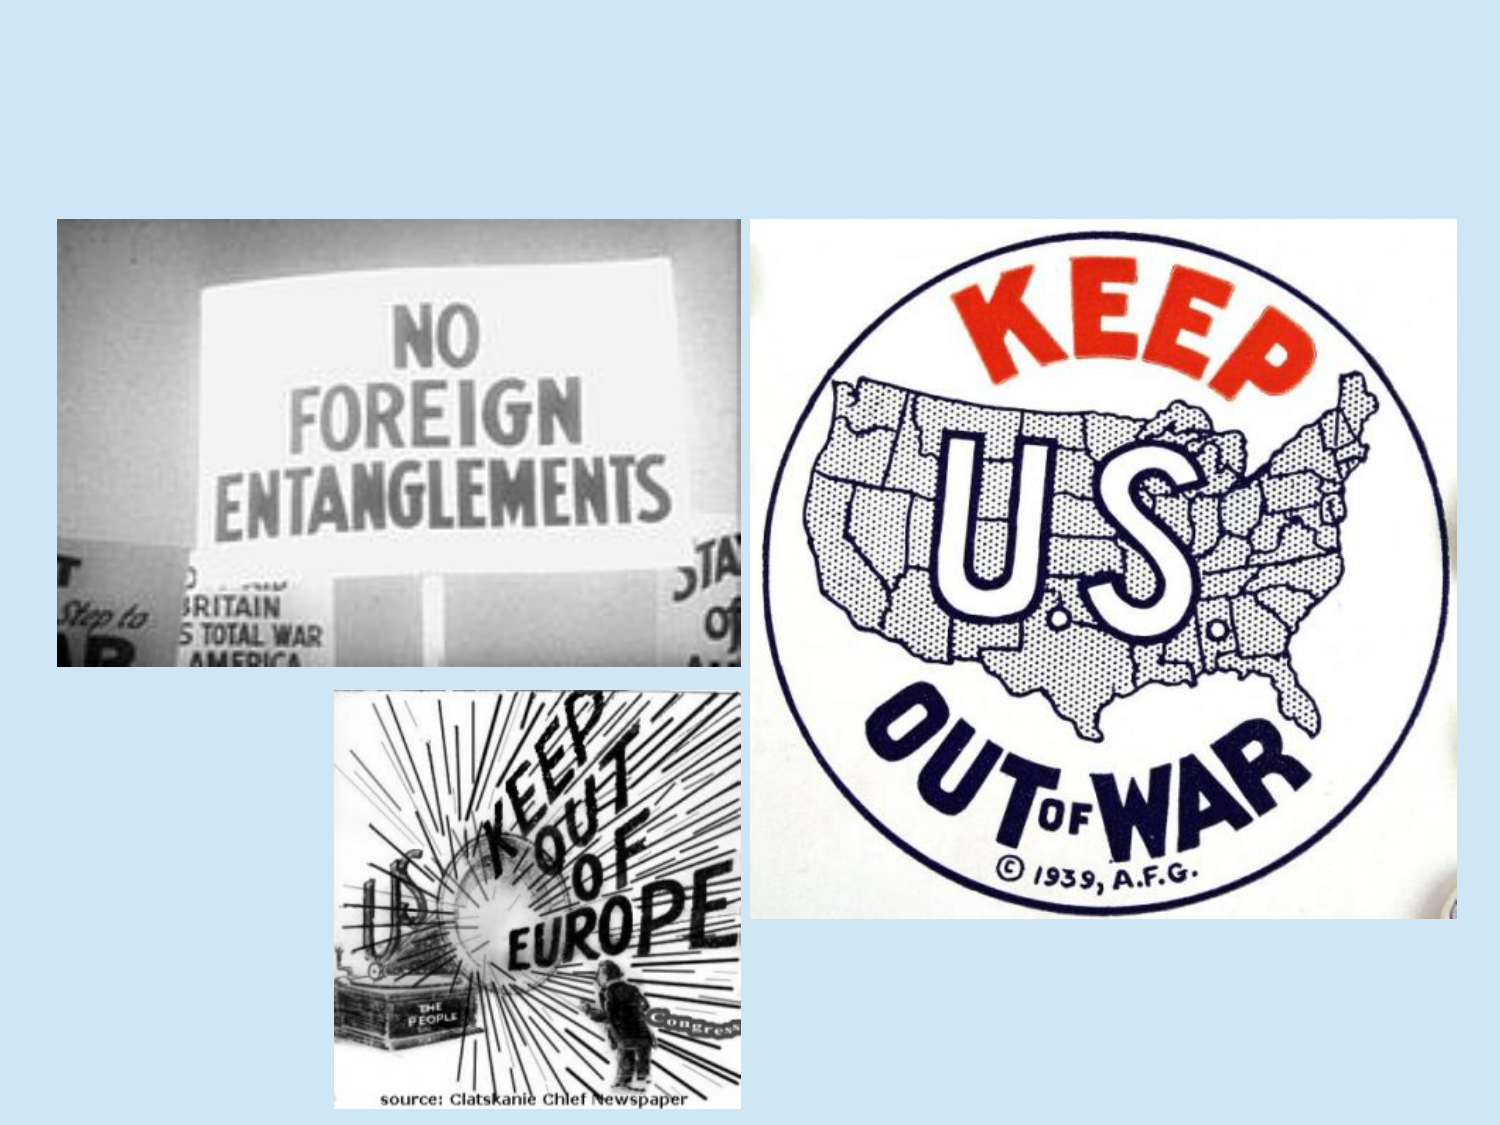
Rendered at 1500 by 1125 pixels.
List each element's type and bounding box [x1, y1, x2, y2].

picture [334, 690, 741, 1110]
picture [750, 219, 1457, 919]
picture [57, 219, 741, 667]
